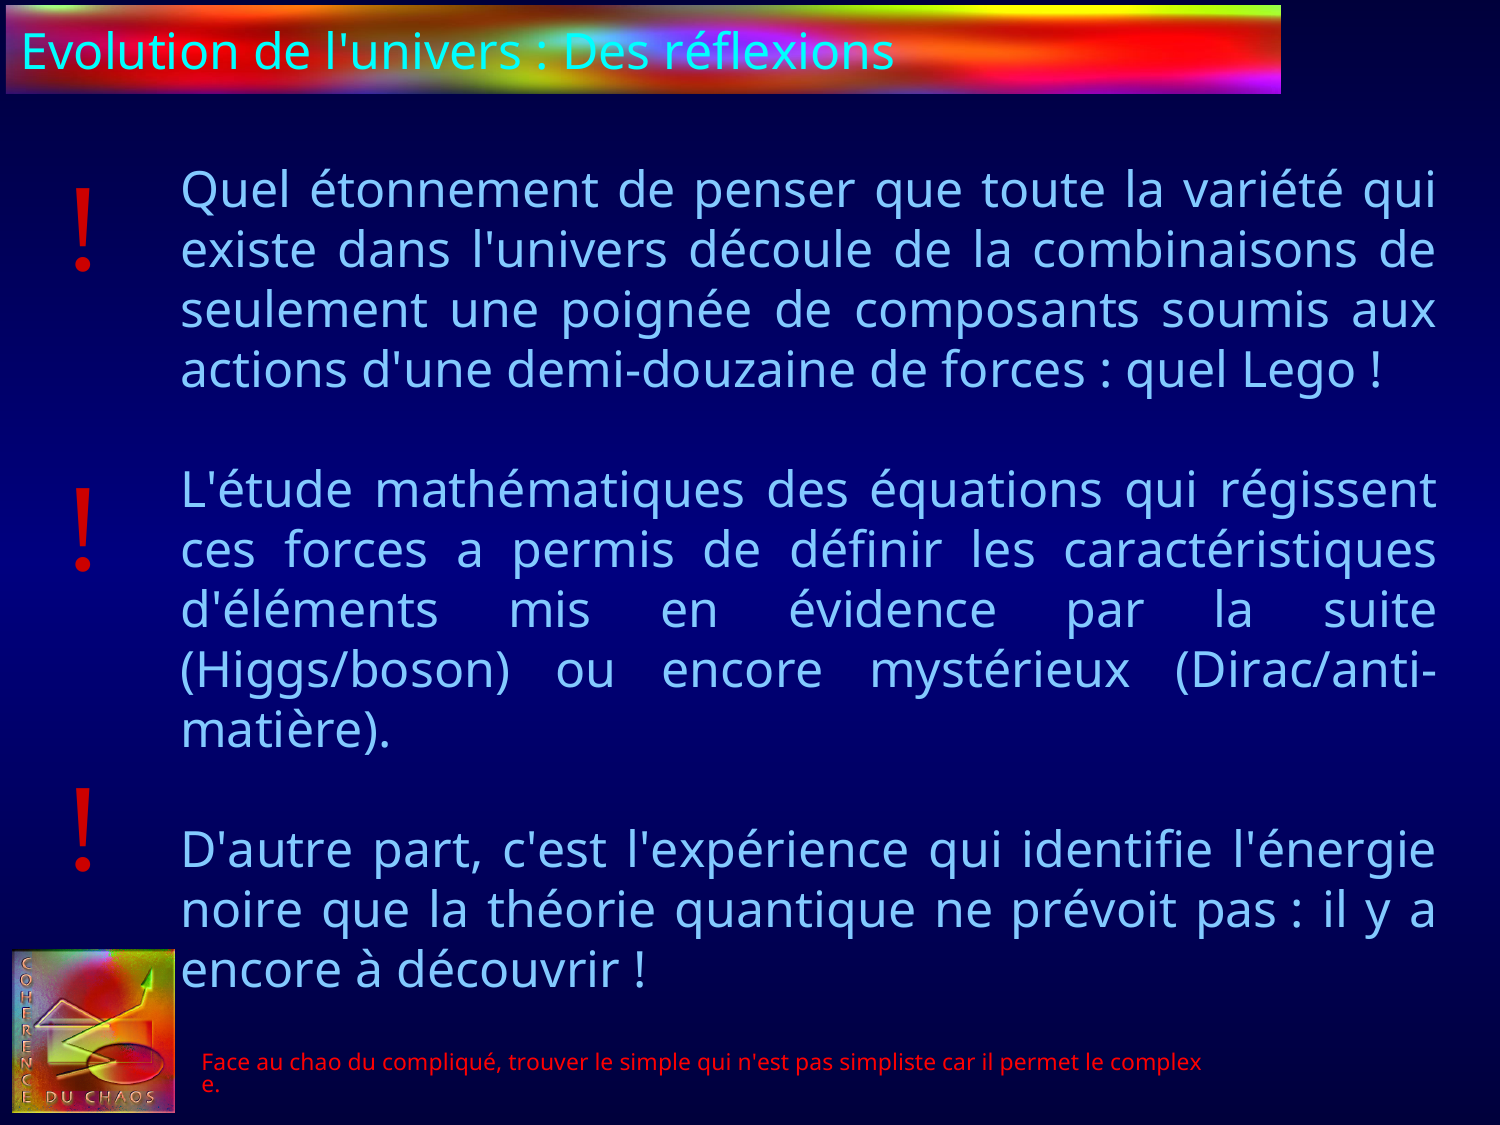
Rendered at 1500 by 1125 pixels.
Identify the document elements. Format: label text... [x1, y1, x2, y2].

text_box Quel étonnement de penser que toute la variété qui existe dans l'univers découle de la combinaisons de seulement une poignée de composants soumis aux actions d'une demi-douzaine de forces : quel Lego ! L'étude mathématiques des équations qui régissent ces forces a permis de définir les caractéristiques d'éléments mis en évidence par la suite (Higgs/boson) ou encore mystérieux (Dirac/anti-matière). D'autre part, c'est l'expérience qui identifie l'énergie noire que la théorie quantique ne prévoit pas : il y a encore à découvrir ! [165, 150, 1453, 945]
title Evolution de l'univers : Des réflexions [5, 5, 1281, 94]
picture [12, 949, 175, 1113]
text_box ! ! ! [47, 138, 154, 904]
